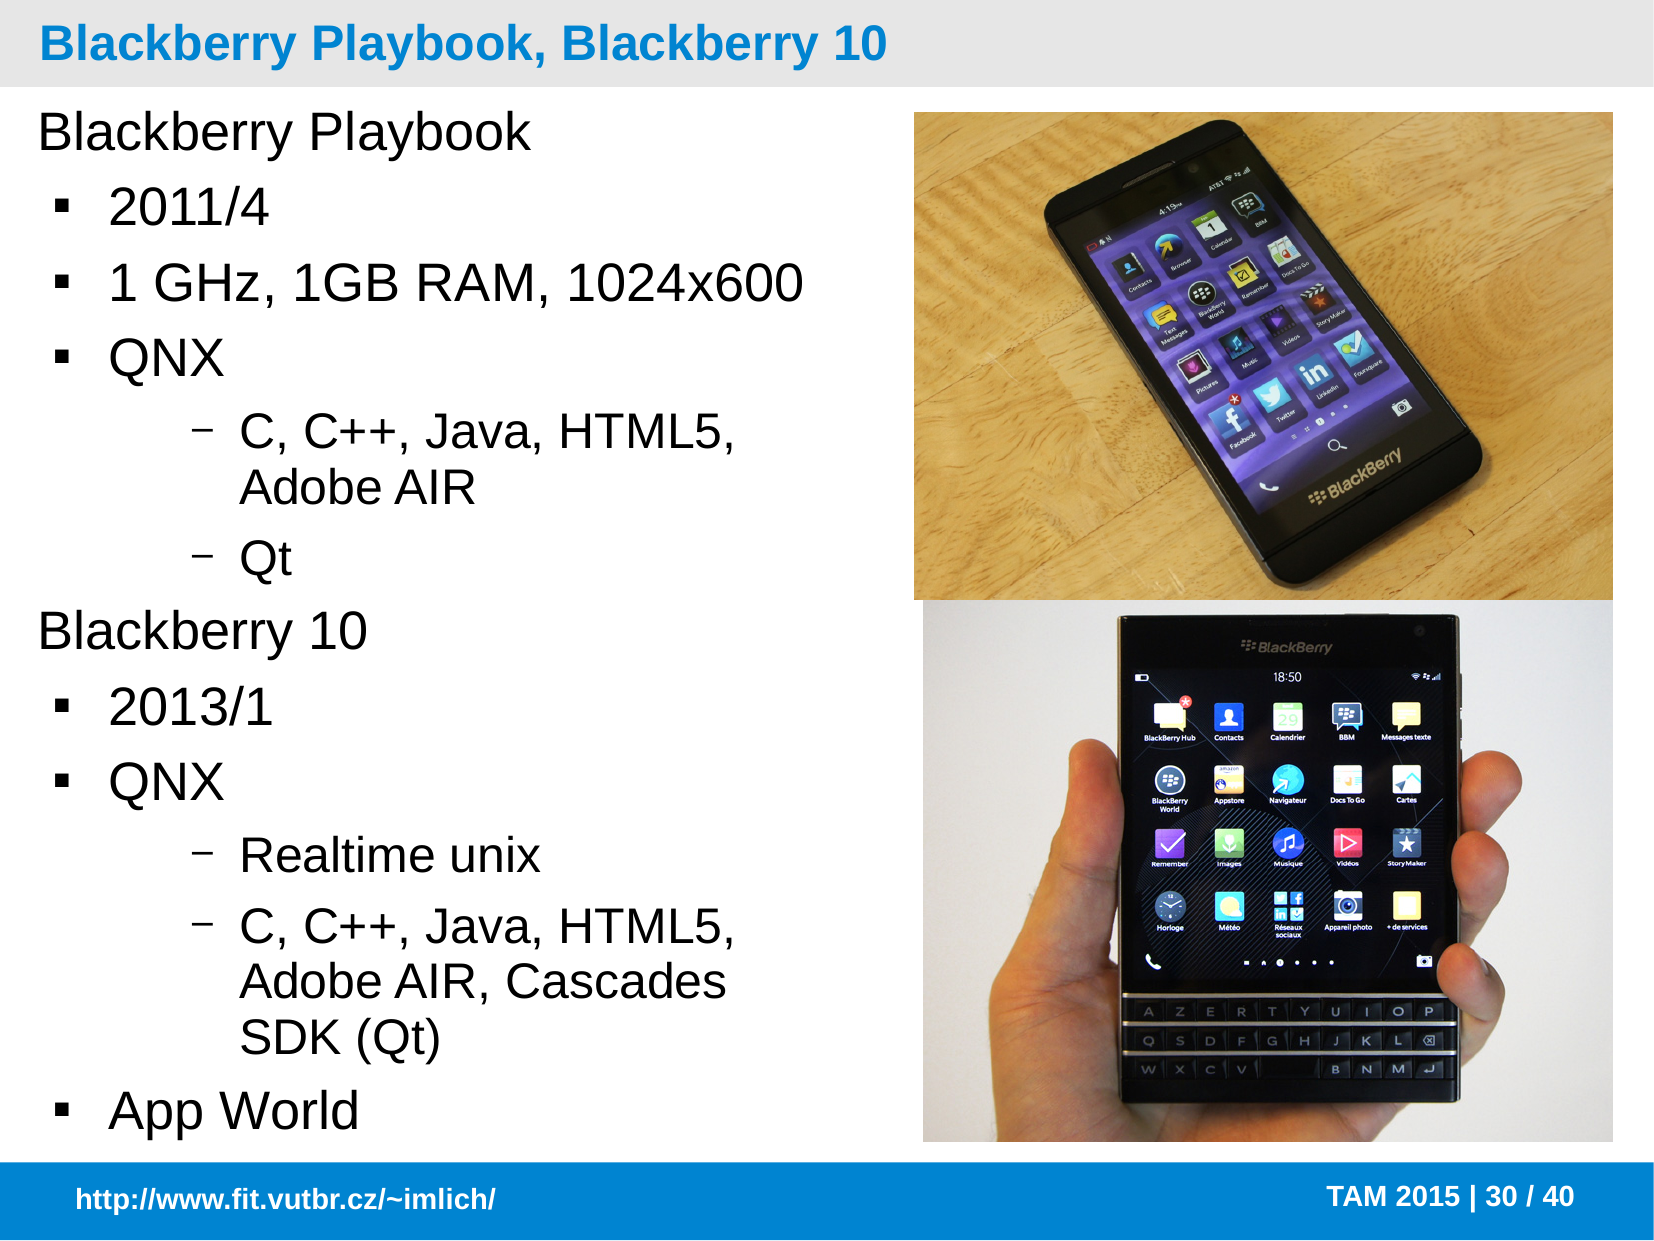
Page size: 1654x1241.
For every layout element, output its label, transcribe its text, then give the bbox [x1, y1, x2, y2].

title Blackberry Playbook, Blackberry 10 [39, 5, 1615, 81]
picture [914, 112, 1613, 1142]
list Blackberry Playbook 2011/4 1 GHz, 1GB RAM, 1024x600 QNX C, C++, Java, HTML5, Adobe AIR Qt Blackberry 10 2013/1 QNX Realtime unix C, C++, Java, HTML5, Adobe AIR, Cascades SDK (Qt) App World [37, 101, 807, 1141]
